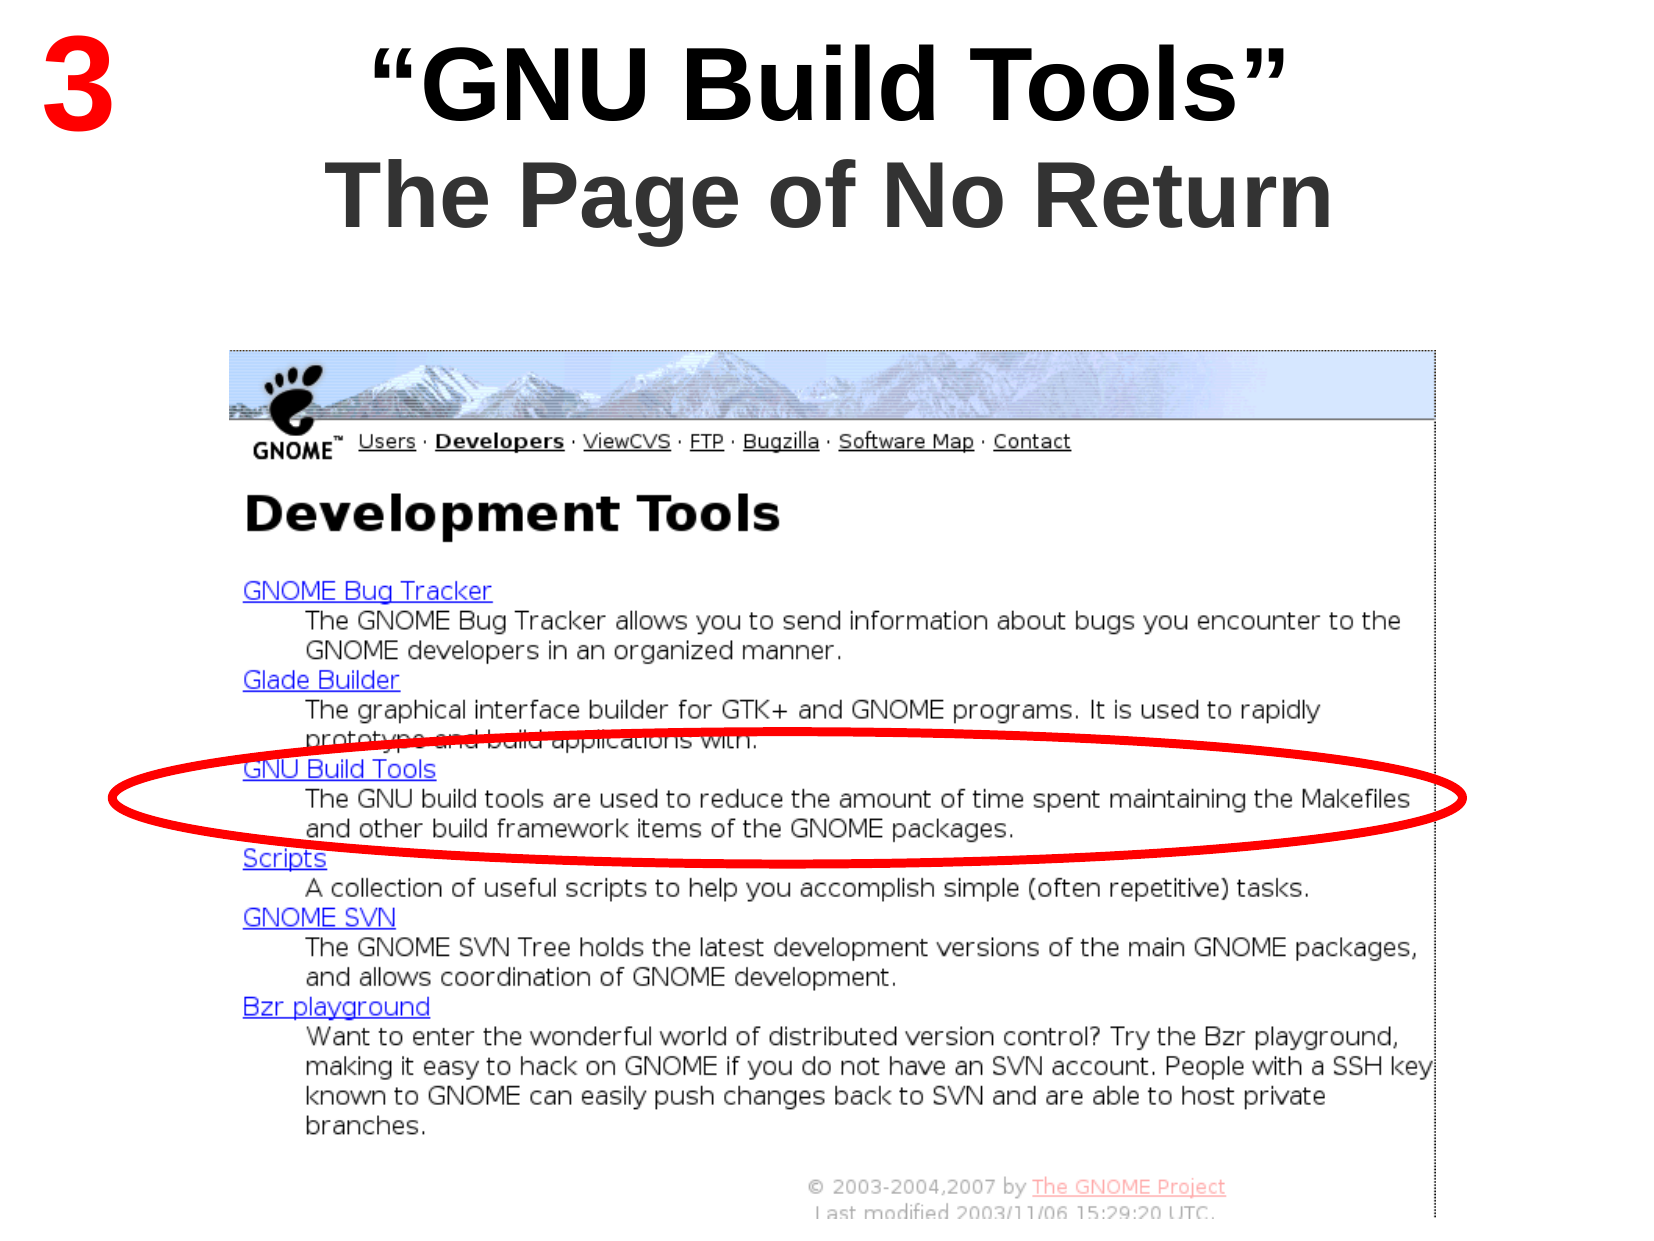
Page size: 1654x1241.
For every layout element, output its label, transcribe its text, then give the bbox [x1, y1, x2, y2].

picture [229, 350, 1436, 774]
picture [229, 737, 1436, 859]
picture [229, 822, 1436, 1219]
text_box “GNU Build Tools” The Page of No Return [310, 18, 1351, 359]
text_box 3 [26, 0, 132, 167]
